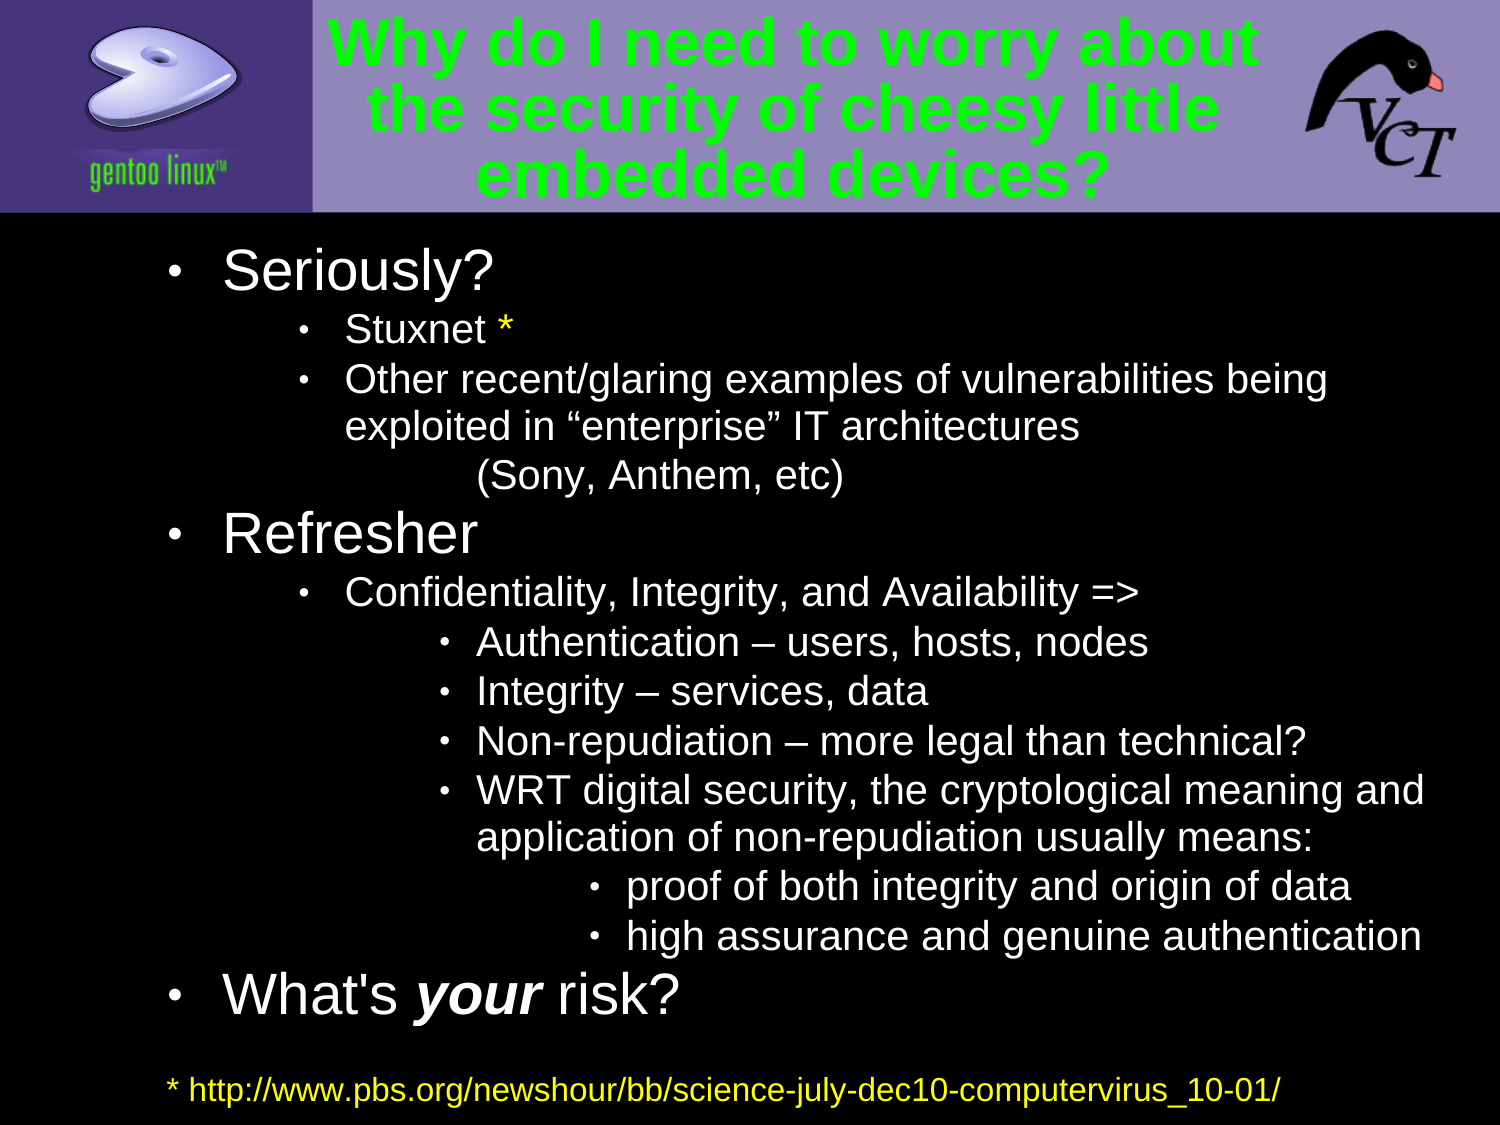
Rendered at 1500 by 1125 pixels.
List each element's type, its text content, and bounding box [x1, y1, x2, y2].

picture [1292, 21, 1471, 189]
text_box * http://www.pbs.org/newshour/bb/science-july-dec10-computervirus_10-01/ [166, 1069, 1390, 1115]
picture [0, 149, 300, 195]
list Seriously? Stuxnet * Other recent/glaring examples of vulnerabilities being exploited in “enterprise” IT architectures (Sony, Anthem, etc) Refresher Confidentiality, Integrity, and Availability => Authentication – users, hosts, nodes Integrity – services, data Non-repudiation – more legal than technical? WRT digital security, the cryptological meaning and application of non-repudiation usually means: proof of both integrity and origin of data high assurance and genuine authentication What's your risk? [100, 238, 1475, 1044]
title Why do I need to worry about the security of cheesy little embedded devices? [321, 13, 1267, 212]
